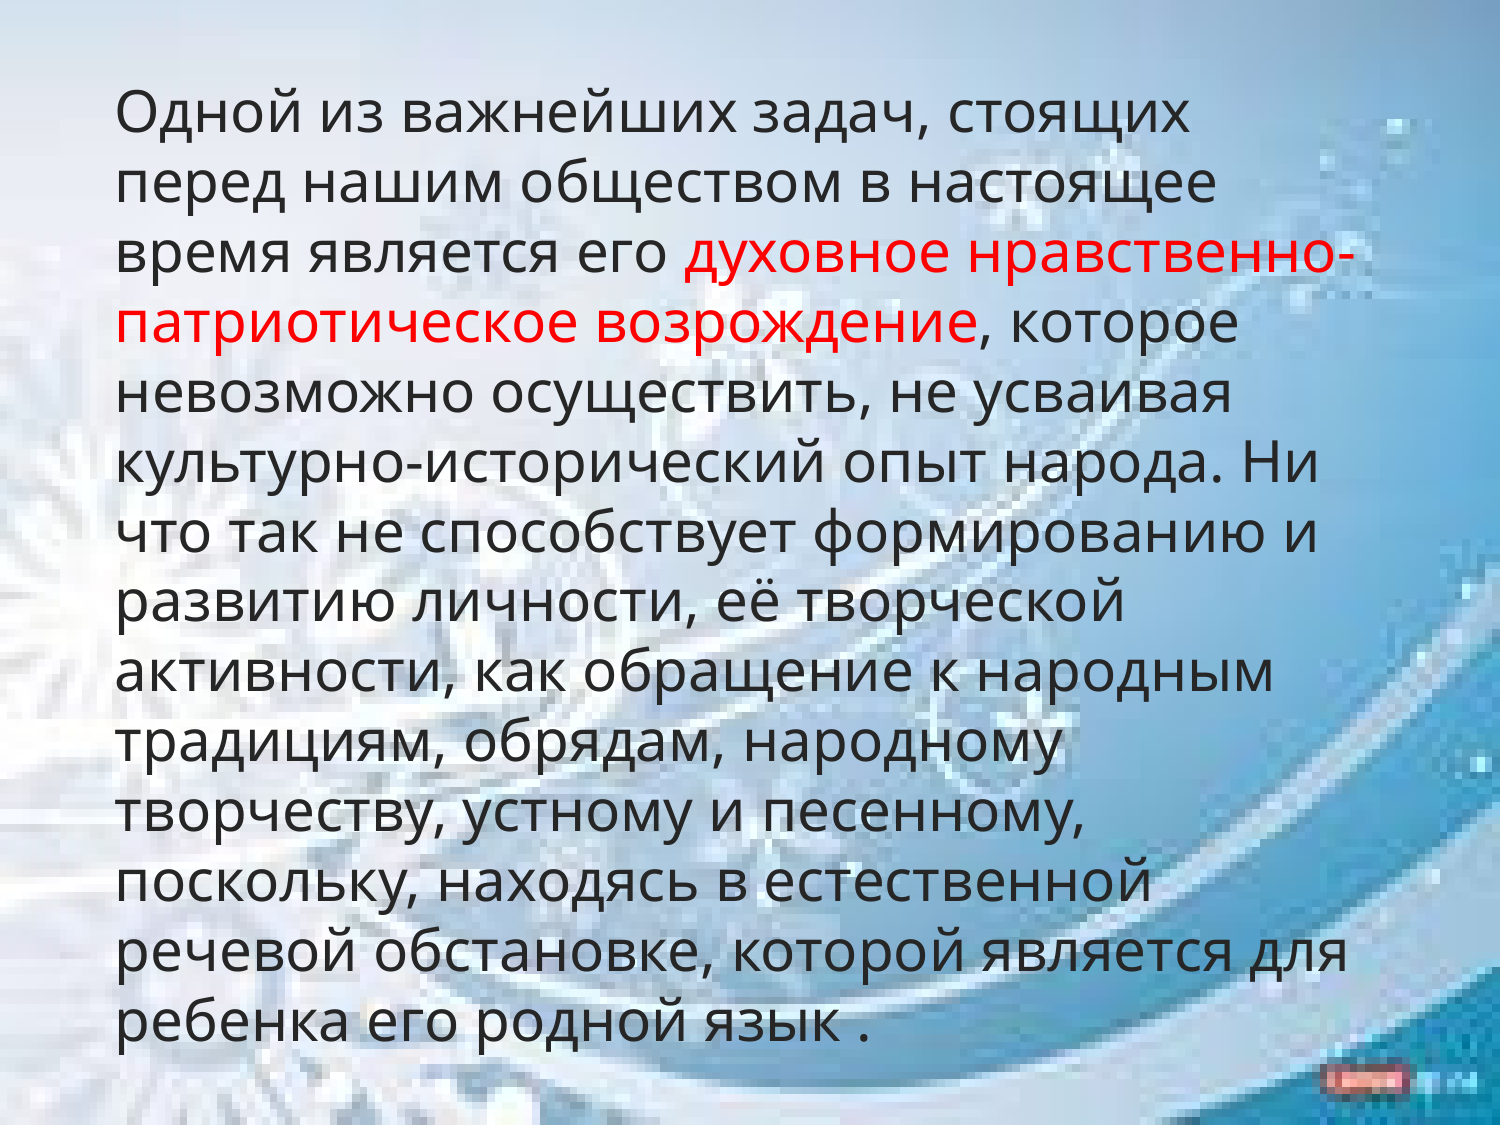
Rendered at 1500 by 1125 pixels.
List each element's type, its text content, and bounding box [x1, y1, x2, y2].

text_box Одной из важнейших задач, стоящих перед нашим обществом в настоящее время является его духовное нравственно-патриотическое возрождение, которое невозможно осуществить, не усваивая культурно-исторический опыт народа. Ни что так не способствует формированию и развитию личности, её творческой активности, как обращение к народным традициям, обрядам, народному творчеству, устному и песенному, поскольку, находясь в естественной речевой обстановке, которой является для ребенка его родной язык . [100, 66, 1388, 1125]
picture [0, 0, 1500, 1125]
